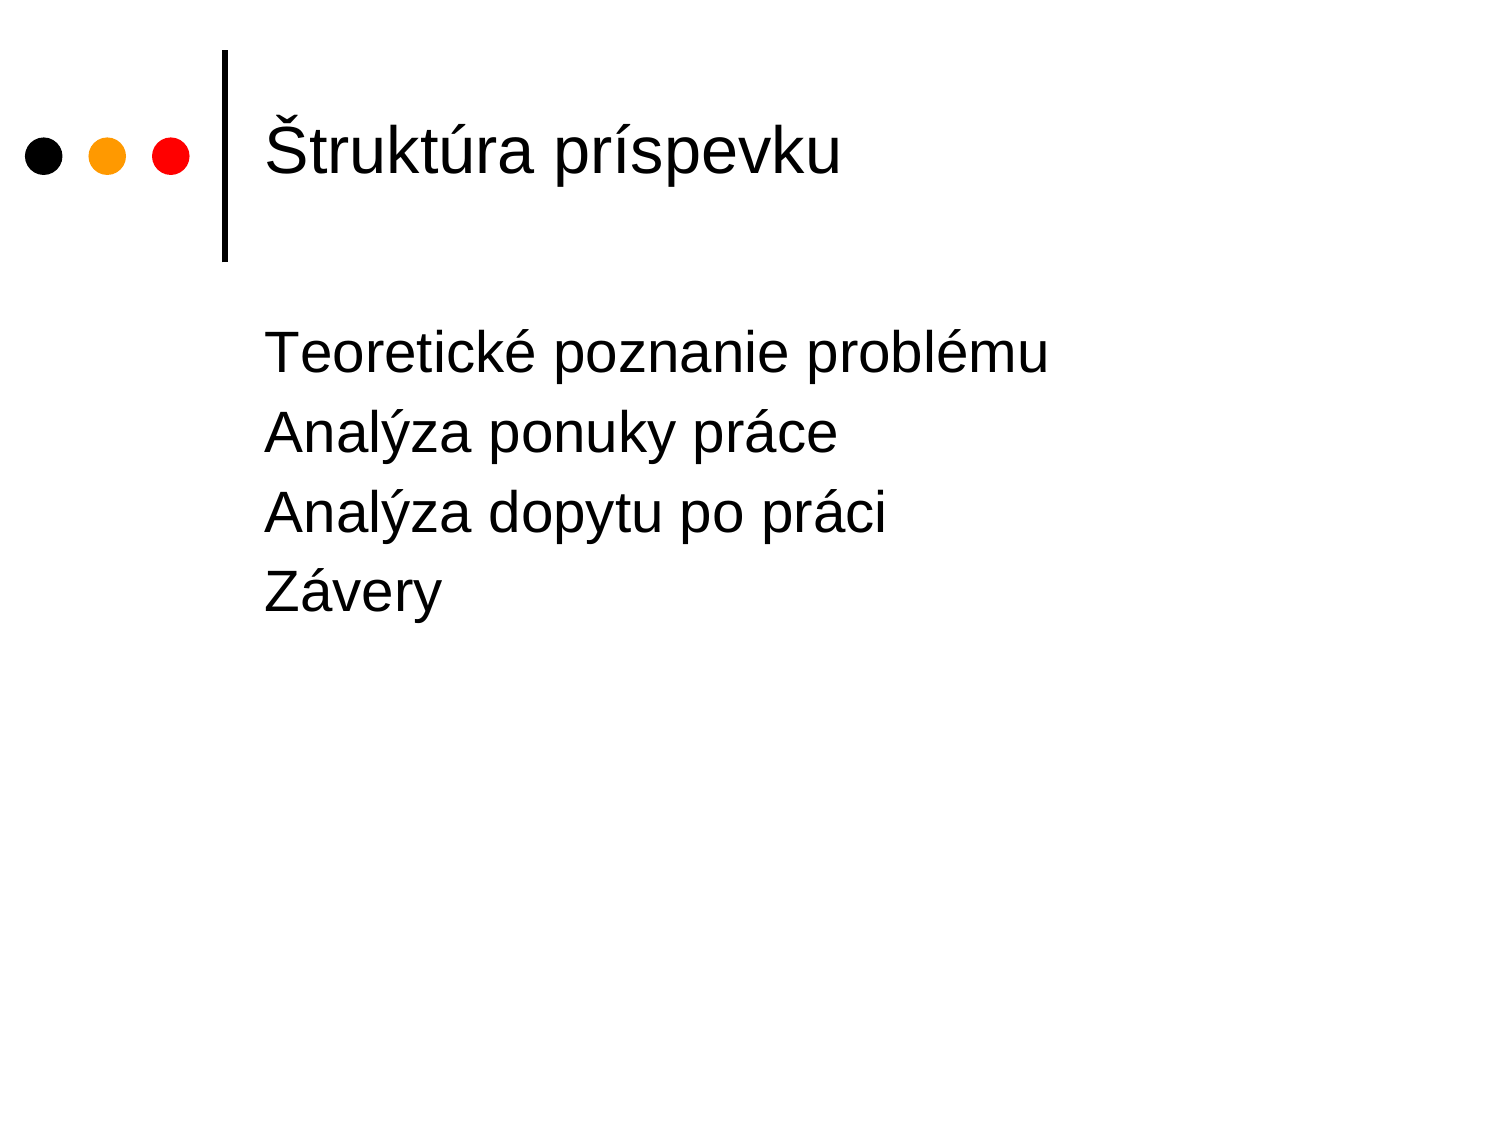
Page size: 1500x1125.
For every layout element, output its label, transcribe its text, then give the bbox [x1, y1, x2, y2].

title Štruktúra príspevku [249, 24, 1401, 276]
list Teoretické poznanie problému Analýza ponuky práce Analýza dopytu po práci Závery [249, 312, 1401, 988]
